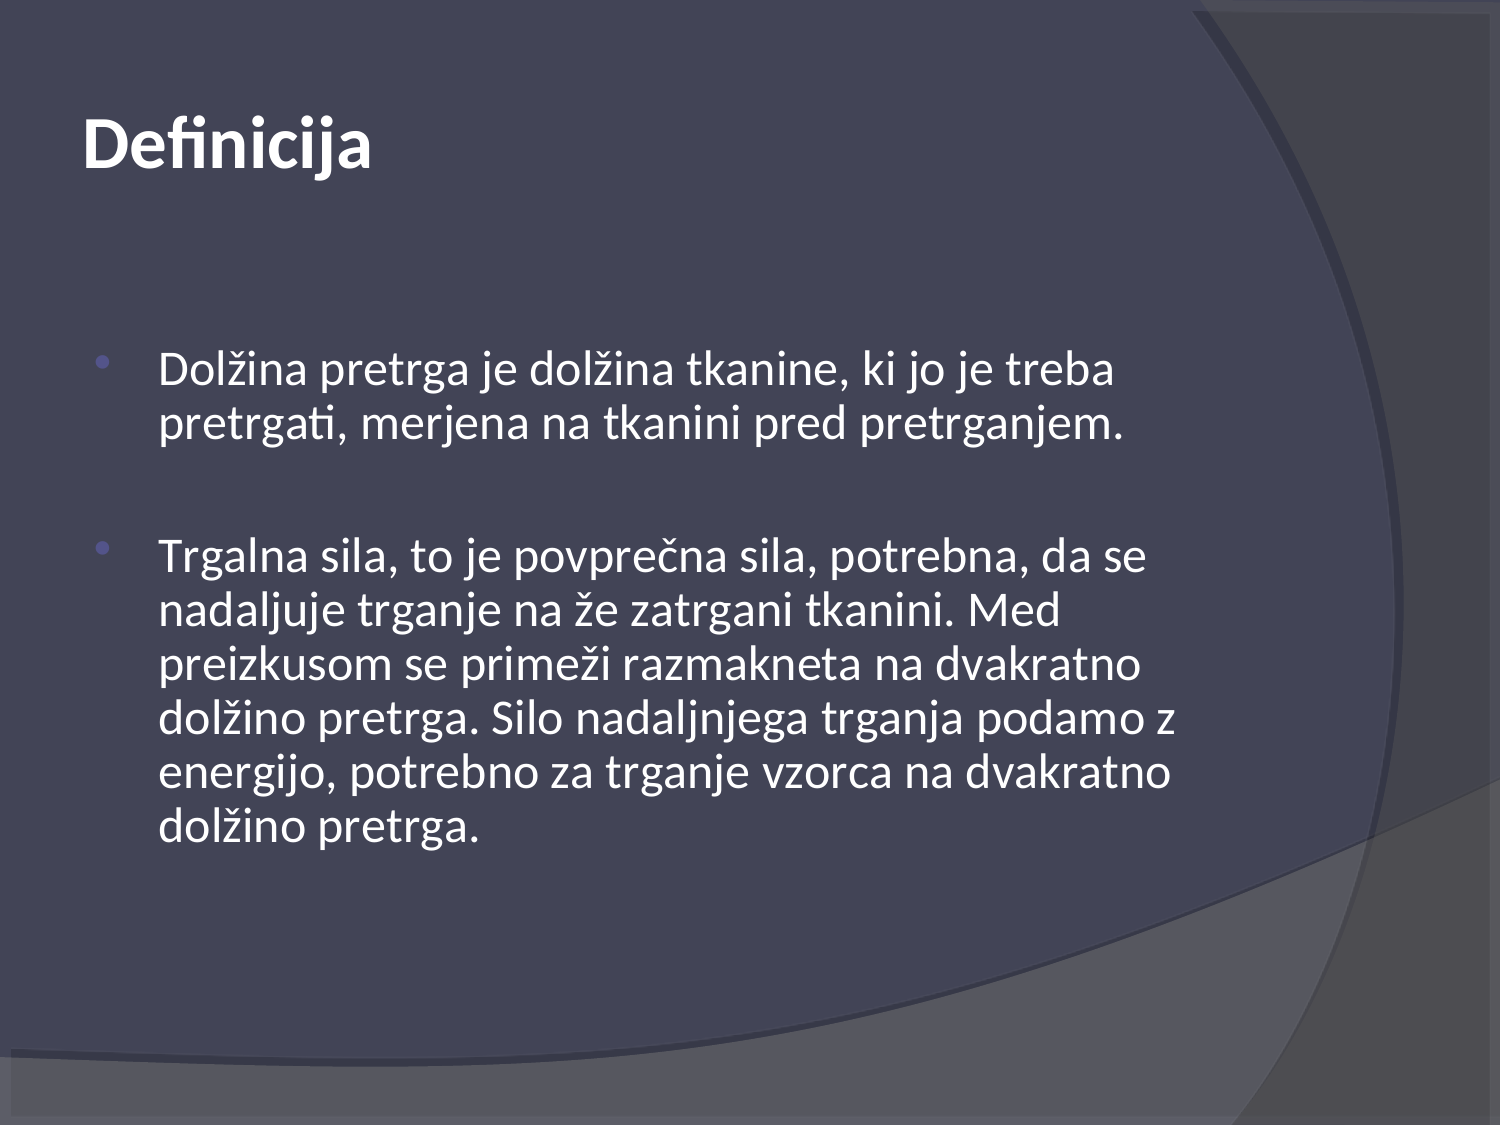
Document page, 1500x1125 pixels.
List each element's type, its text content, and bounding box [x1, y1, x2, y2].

title Definicija [74, 45, 1300, 233]
list Dolžina pretrga je dolžina tkanine, ki jo je treba pretrgati, merjena na tkanini pred pretrganjem. Trgalna sila, to je povprečna sila, potrebna, da se nadaljuje trganje na že zatrgani tkanini. Med preizkusom se primeži razmakneta na dvakratno dolžino pretrga. Silo nadaljnjega trganja podamo z energijo, potrebno za trganje vzorca na dvakratno dolžino pretrga. [74, 262, 1300, 1006]
